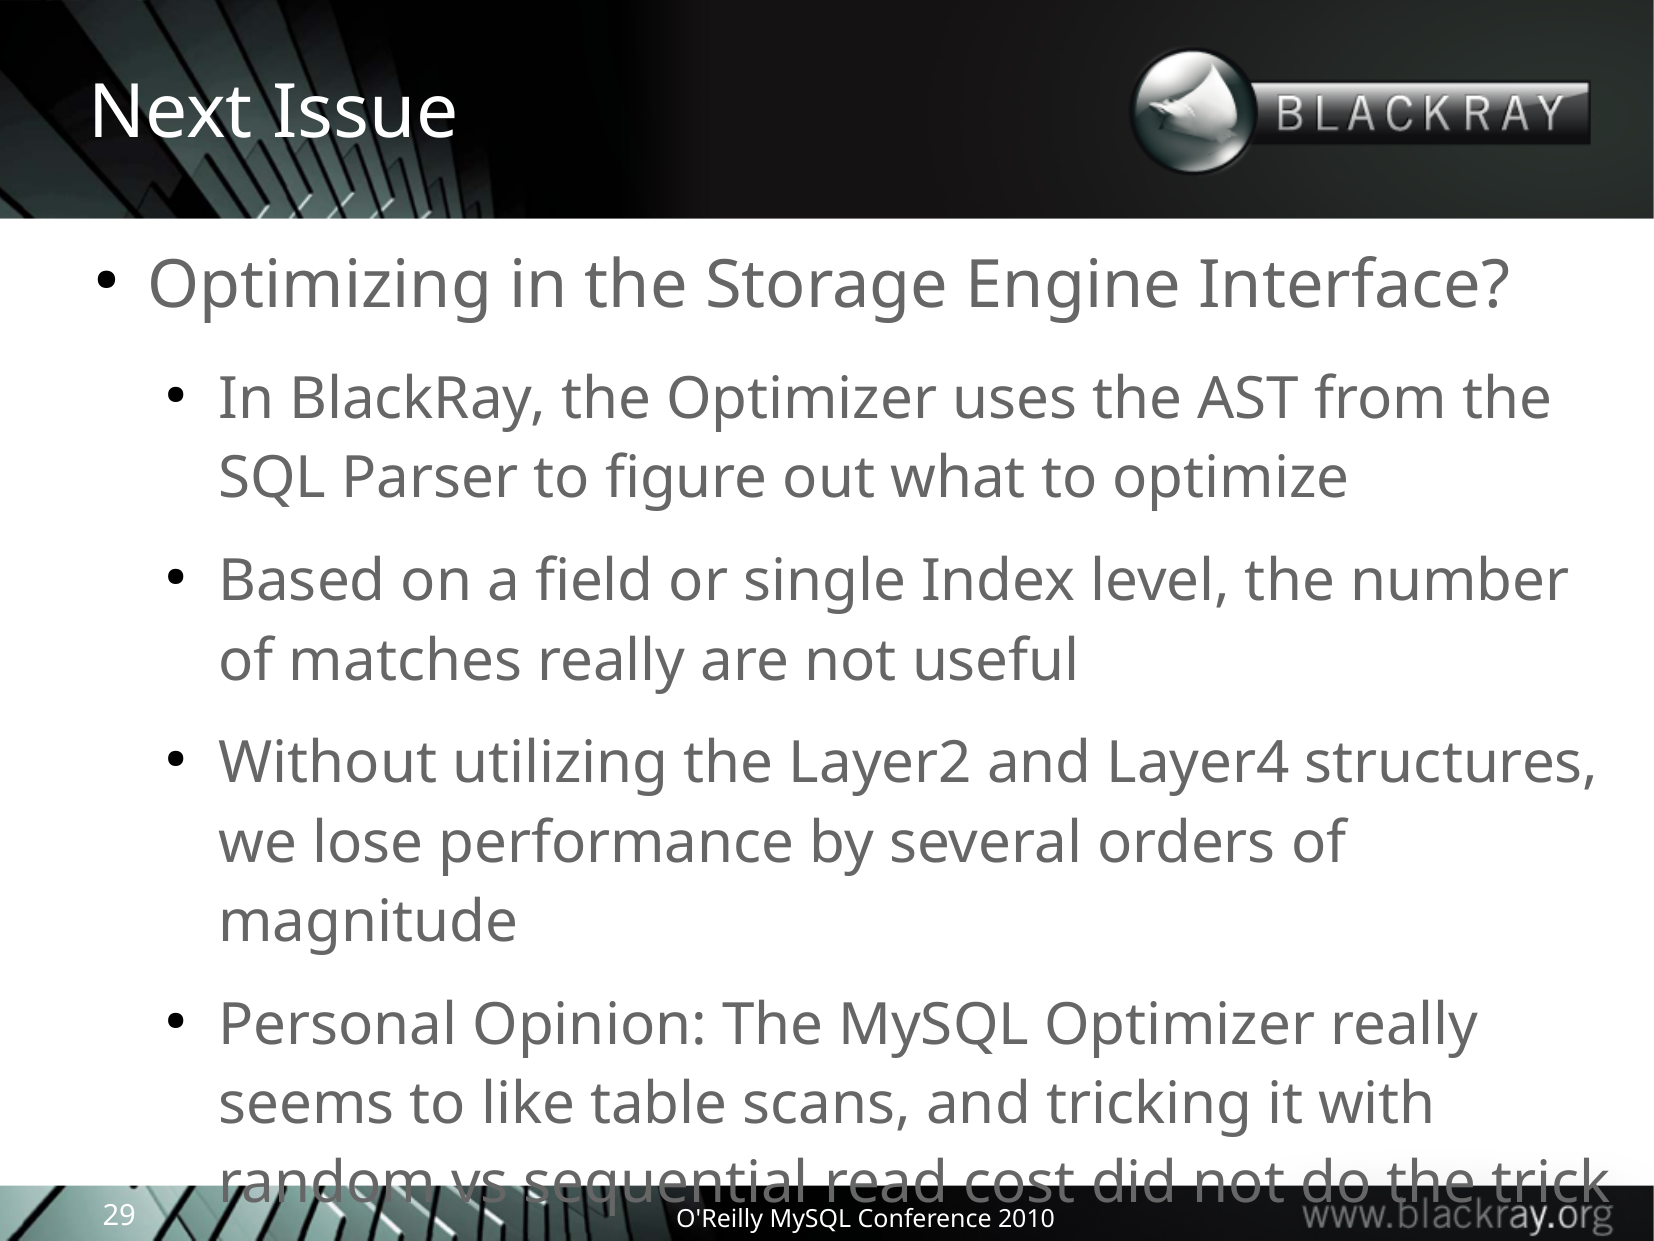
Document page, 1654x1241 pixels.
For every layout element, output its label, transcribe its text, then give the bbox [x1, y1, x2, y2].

title Next Issue [88, 46, 1577, 170]
picture [0, 0, 1654, 1241]
list Optimizing in the Storage Engine Interface? In BlackRay, the Optimizer uses the AST from the SQL Parser to figure out what to optimize Based on a field or single Index level, the number of matches really are not useful Without utilizing the Layer2 and Layer4 structures, we lose performance by several orders of magnitude Personal Opinion: The MySQL Optimizer really seems to like table scans, and tricking it with random vs sequential read cost did not do the trick [76, 236, 1625, 1137]
